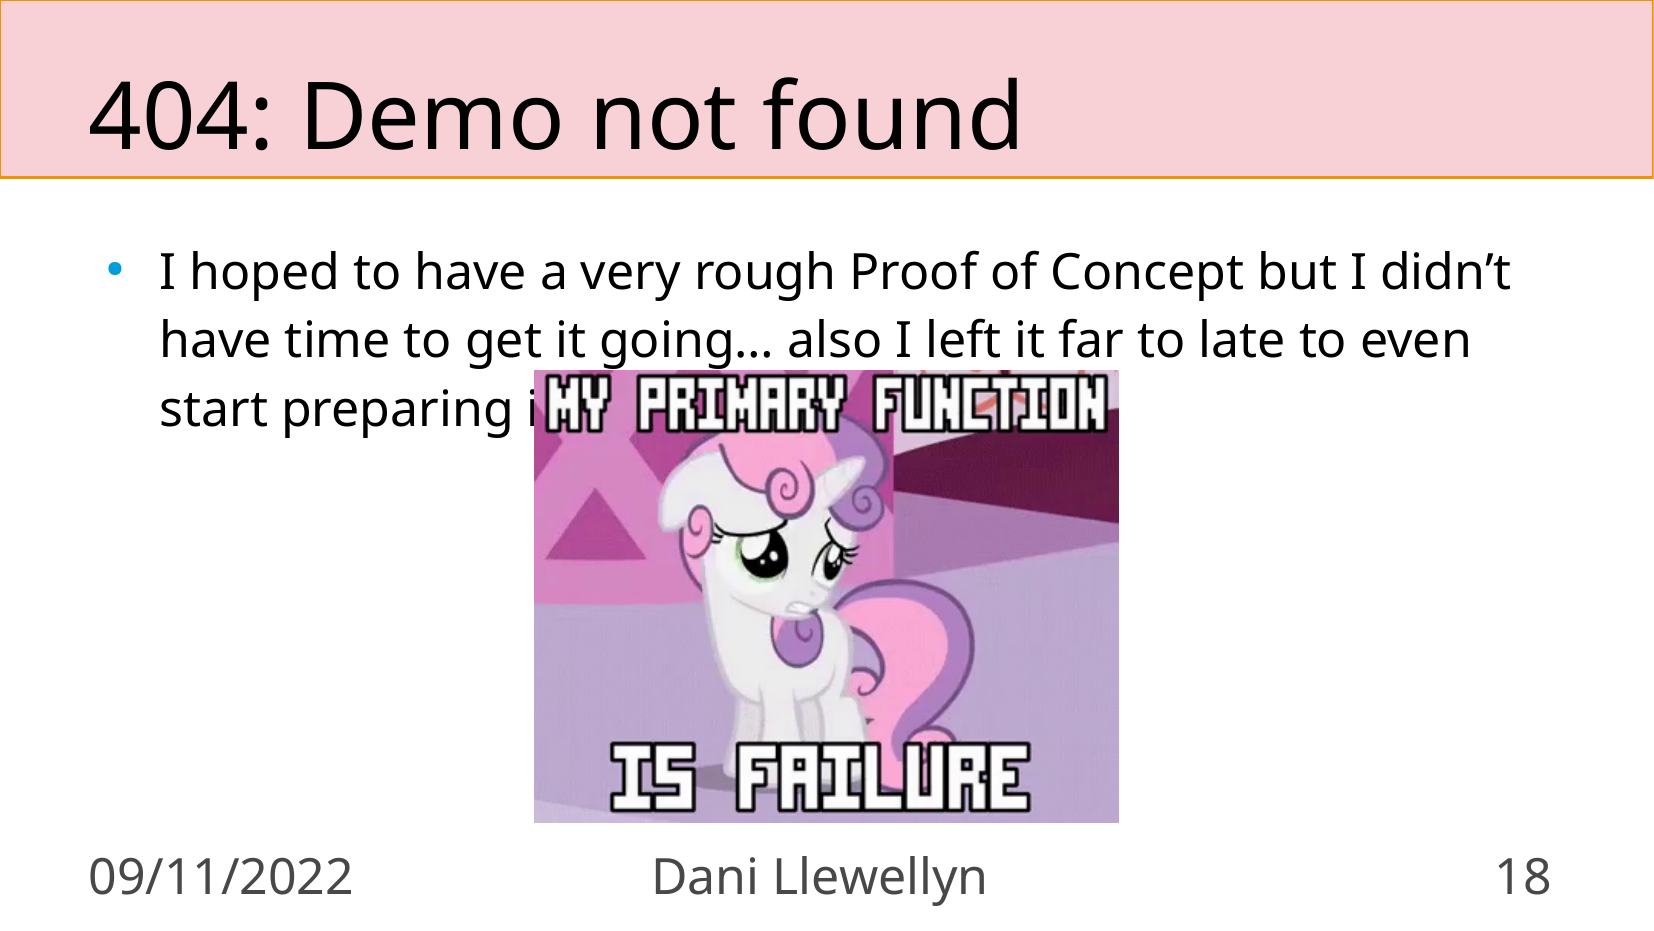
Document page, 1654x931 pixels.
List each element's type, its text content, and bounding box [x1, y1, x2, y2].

title 404: Demo not found [88, 14, 1565, 178]
text_box [534, 370, 1120, 824]
list I hoped to have a very rough Proof of Concept but I didn’t have time to get it going… also I left it far to late to even start preparing it 🤦‍♀️ [88, 236, 1565, 813]
